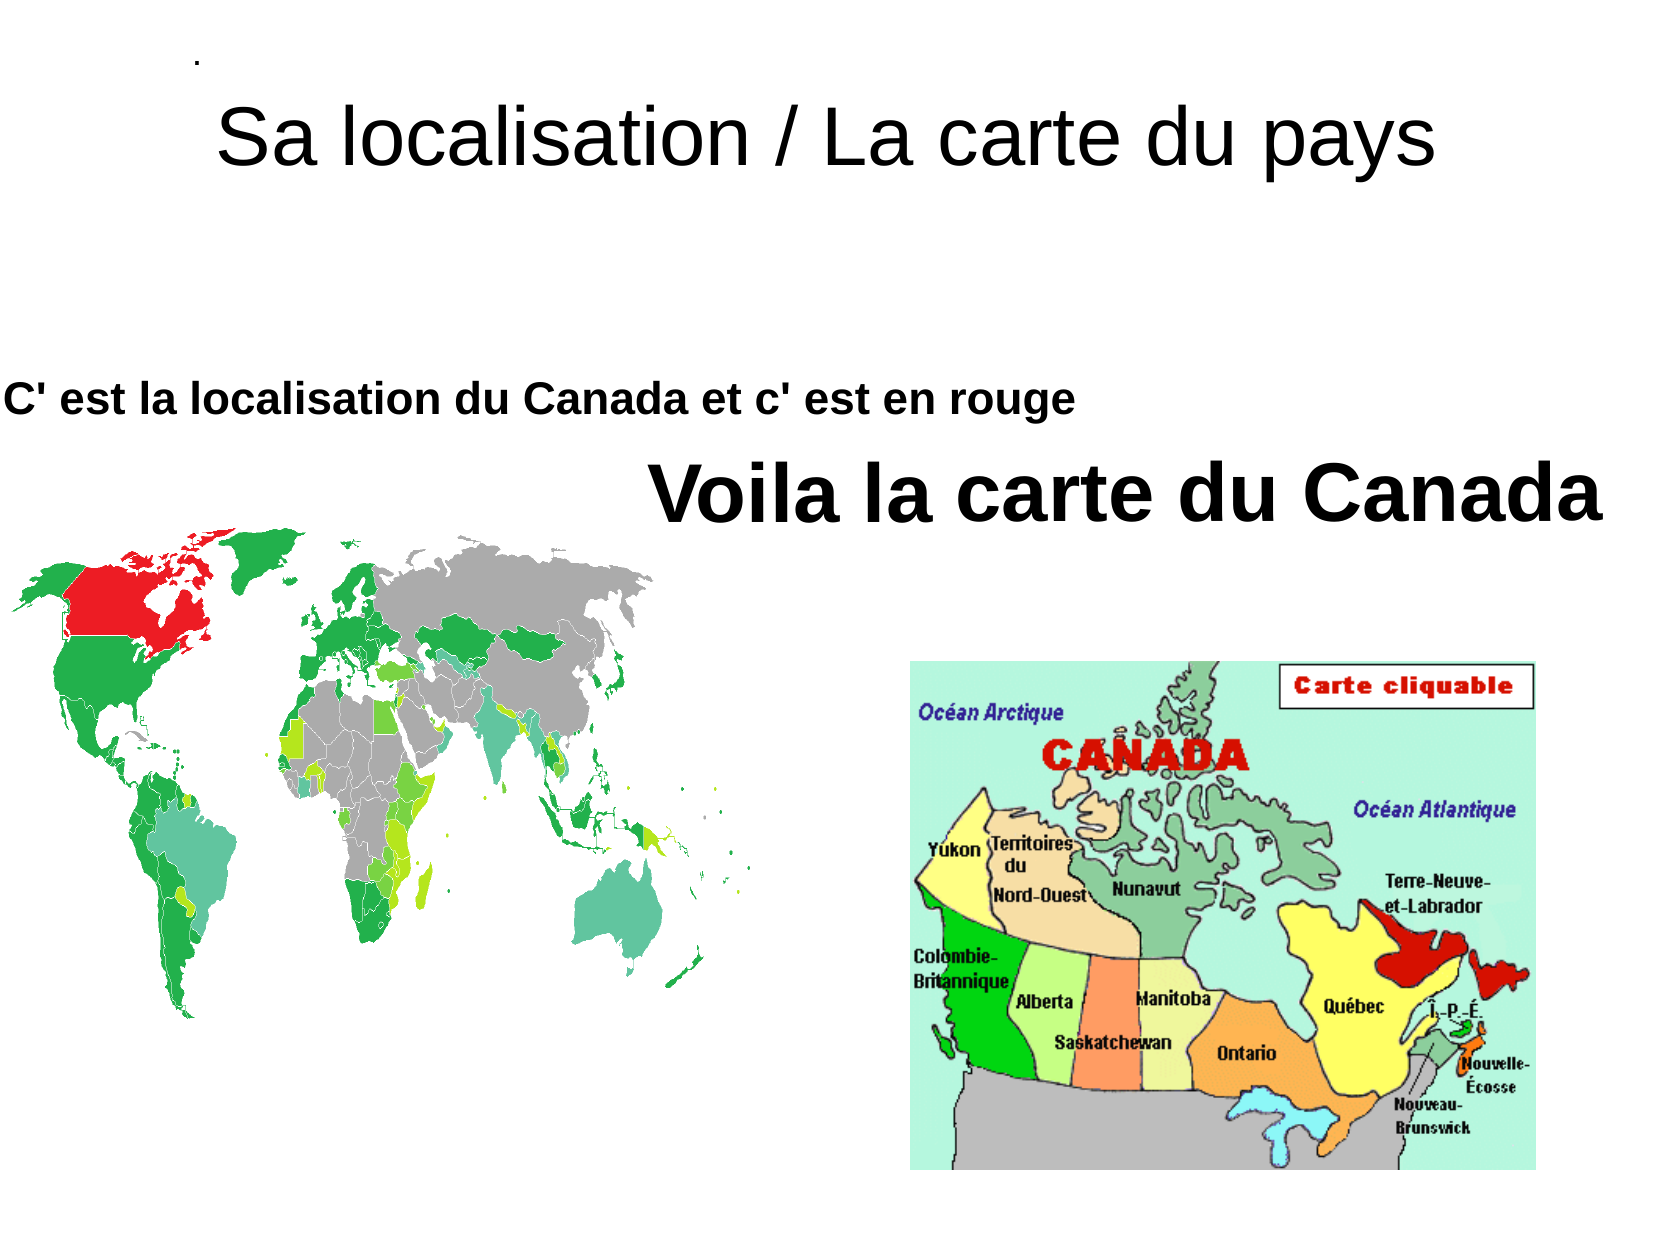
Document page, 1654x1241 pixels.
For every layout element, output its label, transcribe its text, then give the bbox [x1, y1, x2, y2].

text_box Sa localisation / La carte du pays [200, 82, 1465, 191]
text_box Voila la carte du Canada [632, 437, 1619, 548]
picture [910, 661, 1536, 1170]
picture [4, 519, 756, 1028]
text_box . [177, 23, 1193, 284]
text_box C' est la localisation du Canada et c' est en rouge [0, 366, 1283, 434]
